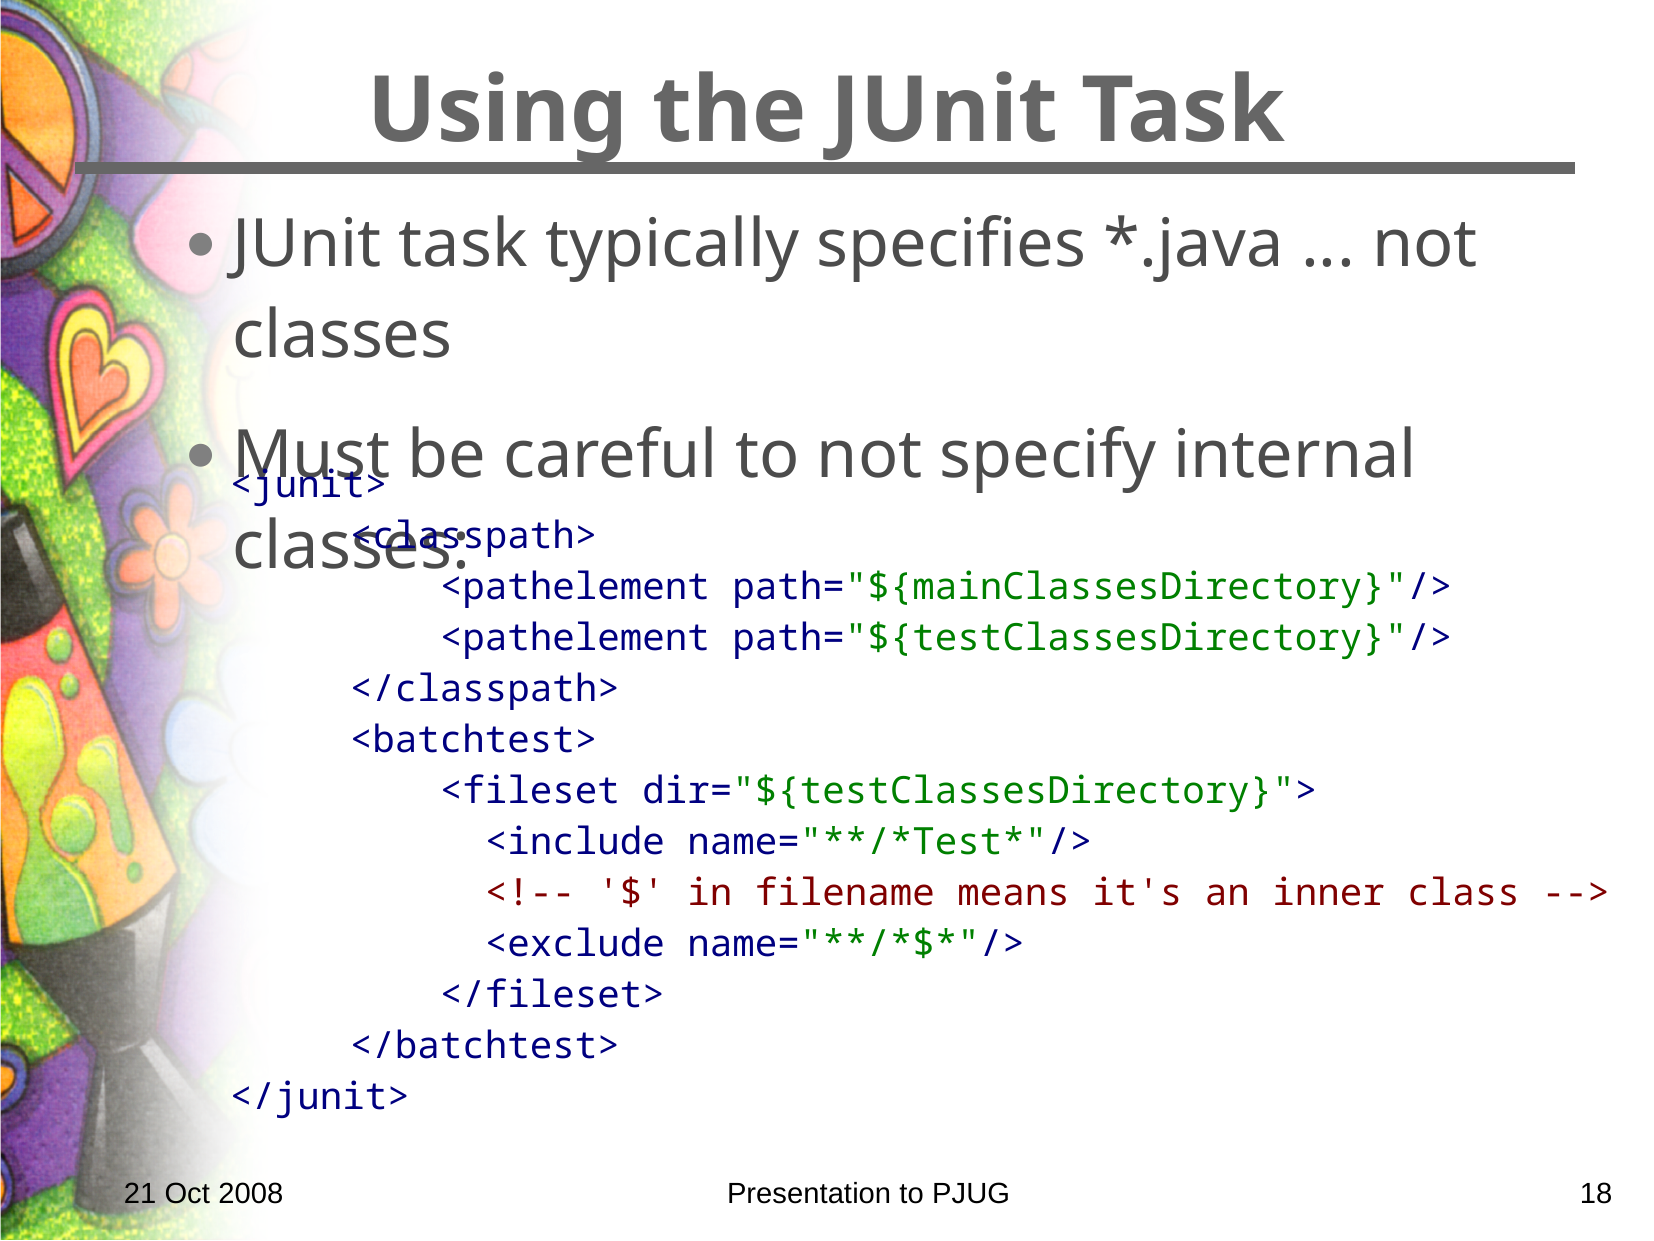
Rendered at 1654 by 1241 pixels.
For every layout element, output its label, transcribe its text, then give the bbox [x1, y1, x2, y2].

title Using the JUnit Task [82, 2, 1571, 210]
text_box <junit> <classpath> <pathelement path="${mainClassesDirectory}"/> <pathelement path="${testClassesDirectory}"/> </classpath> <batchtest> <fileset dir="${testClassesDirectory}"> <include name="**/*Test*"/> <!-- '$' in filename means it's an inner class --> <exclude name="**/*$*"/> </fileset> </batchtest> </junit> [64, 450, 1629, 983]
list JUnit task typically specifies *.java ... not classes Must be careful to not specify internal classes: [187, 195, 1613, 450]
picture [0, 0, 413, 1240]
list JUnit task typically specifies *.java ... not classes Must be careful to not specify internal classes: [187, 983, 1613, 1080]
